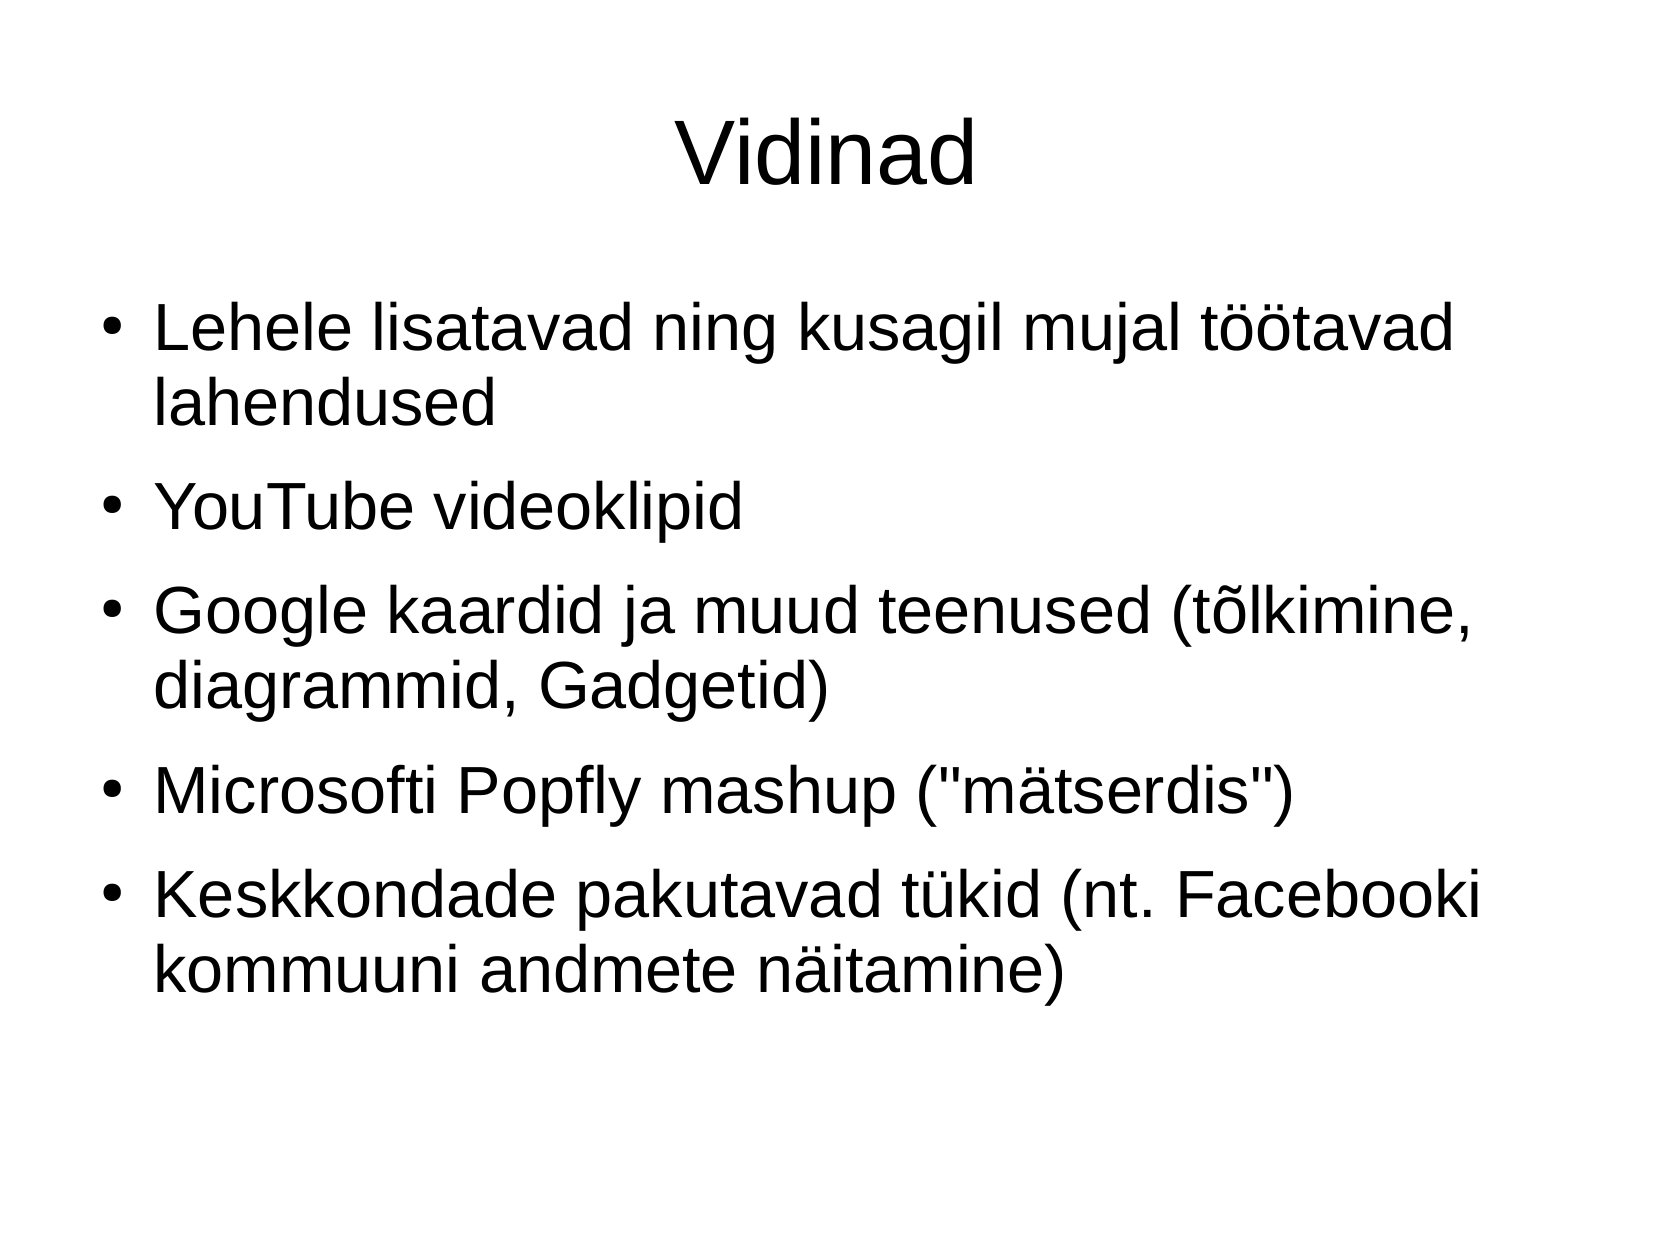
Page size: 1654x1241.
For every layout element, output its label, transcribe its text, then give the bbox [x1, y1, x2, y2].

title Vidinad [82, 56, 1571, 250]
list Lehele lisatavad ning kusagil mujal töötavad lahendused YouTube videoklipid Google kaardid ja muud teenused (tõlkimine, diagrammid, Gadgetid) Microsofti Popfly mashup ("mätserdis") Keskkondade pakutavad tükid (nt. Facebooki kommuuni andmete näitamine) [82, 290, 1571, 1094]
